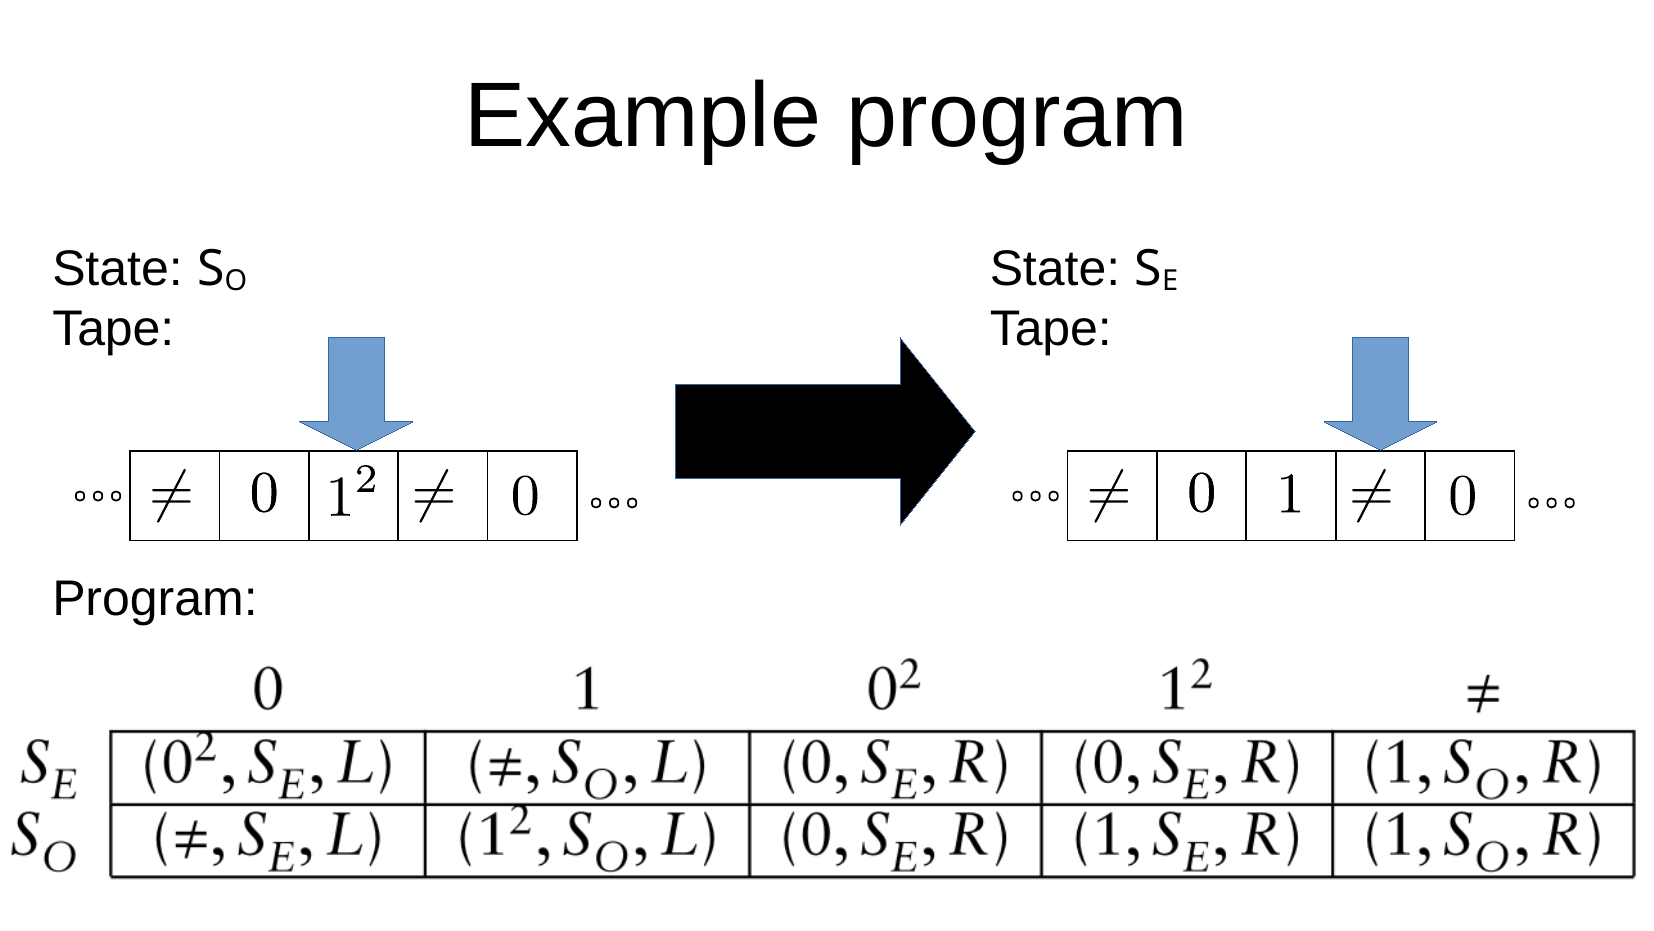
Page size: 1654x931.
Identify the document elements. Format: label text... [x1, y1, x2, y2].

text_box [675, 337, 976, 526]
text_box State: SO Tape: [37, 225, 301, 354]
picture [1012, 450, 1237, 542]
text_box Program: [37, 562, 301, 689]
text_box [299, 337, 413, 451]
text_box [1237, 450, 1351, 542]
picture [1351, 450, 1576, 542]
text_box [1324, 337, 1437, 451]
title Example program [82, 37, 1571, 193]
text_box State: SE Tape: [975, 225, 1238, 354]
picture [75, 450, 638, 542]
picture [1281, 473, 1301, 513]
picture [0, 648, 1654, 901]
